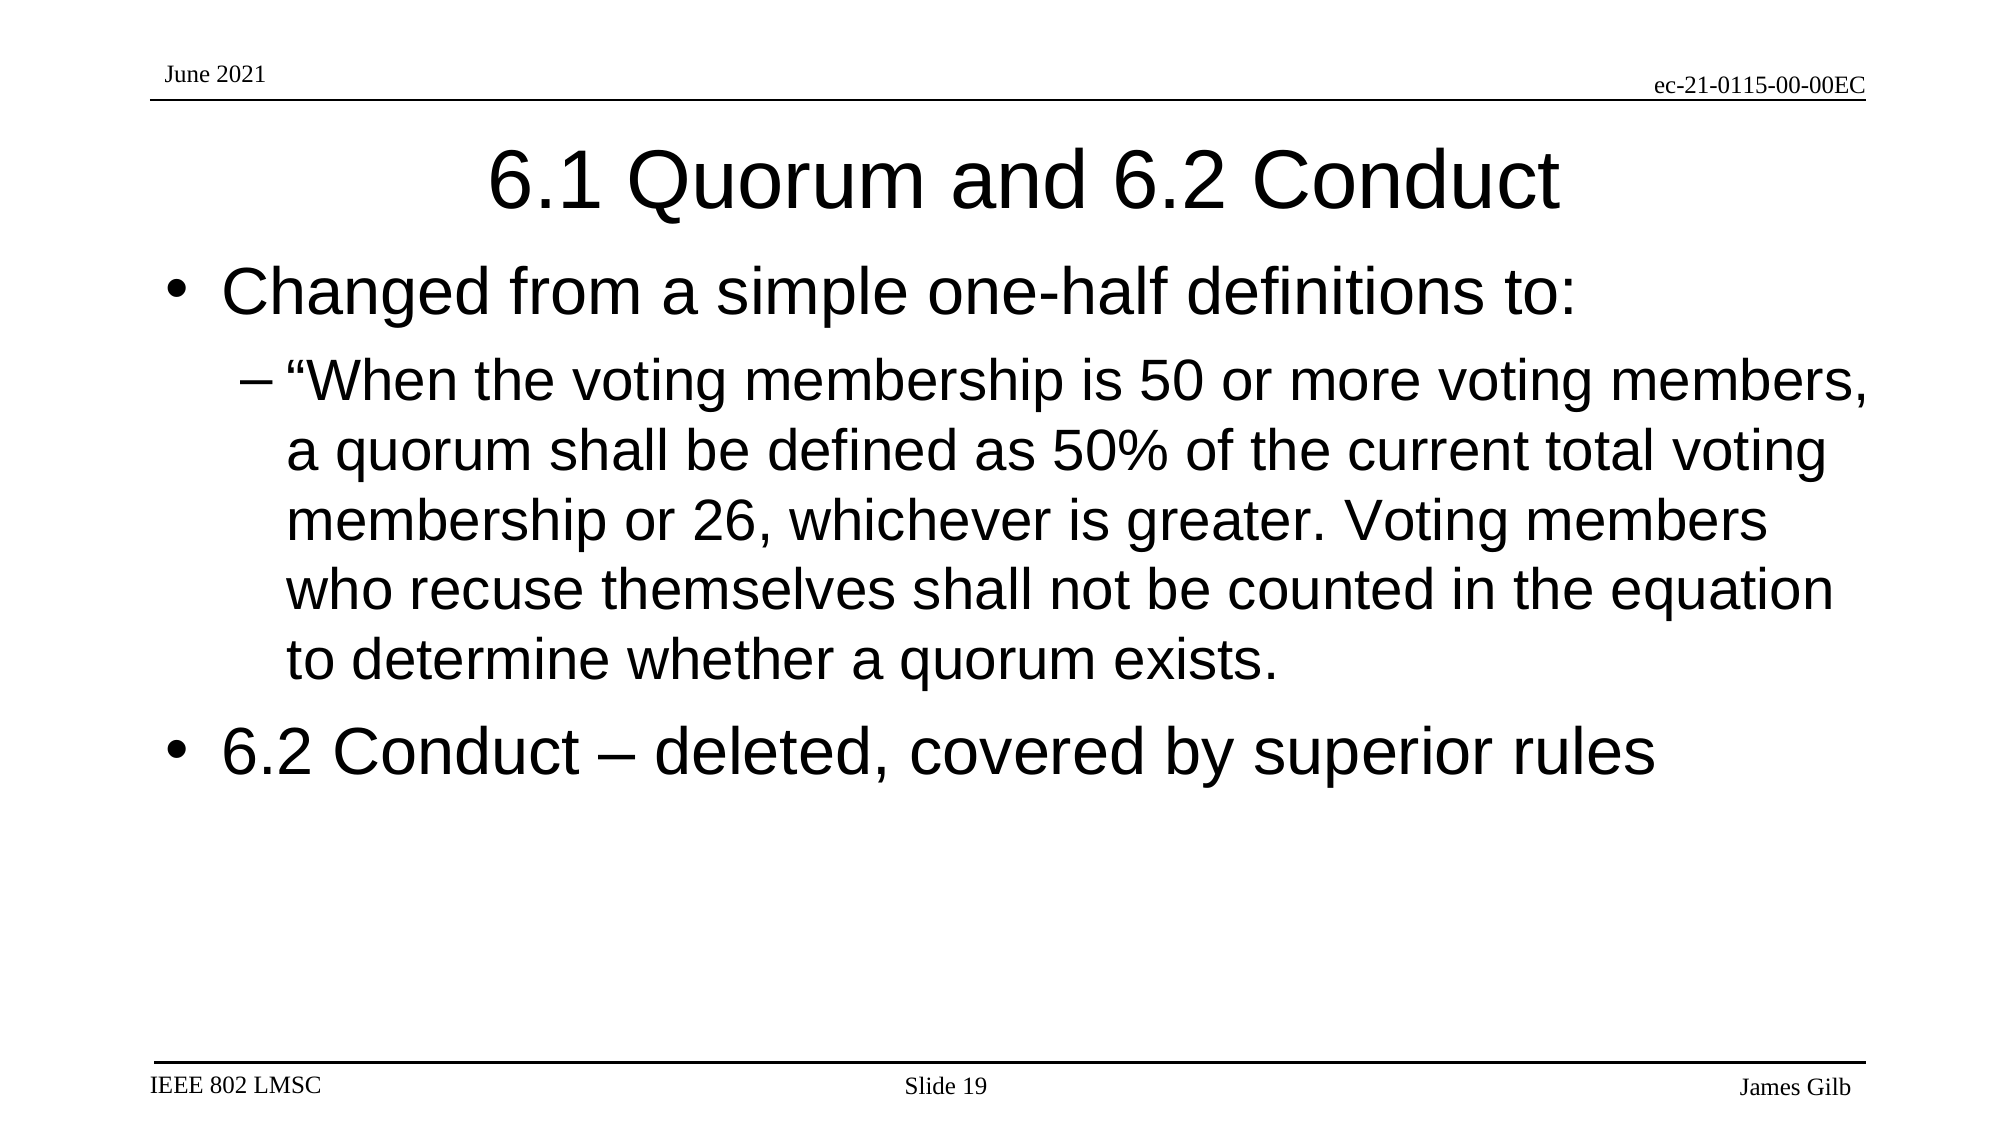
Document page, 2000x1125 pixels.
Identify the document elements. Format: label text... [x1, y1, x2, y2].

title 6.1 Quorum and 6.2 Conduct [149, 112, 1900, 238]
list Changed from a simple one-half definitions to: “When the voting membership is 50 or more voting members, a quorum shall be defined as 50% of the current total voting membership or 26, whichever is greater. Voting members who recuse themselves shall not be counted in the equation to determine whether a quorum exists. 6.2 Conduct – deleted, covered by superior rules [149, 239, 1900, 1051]
